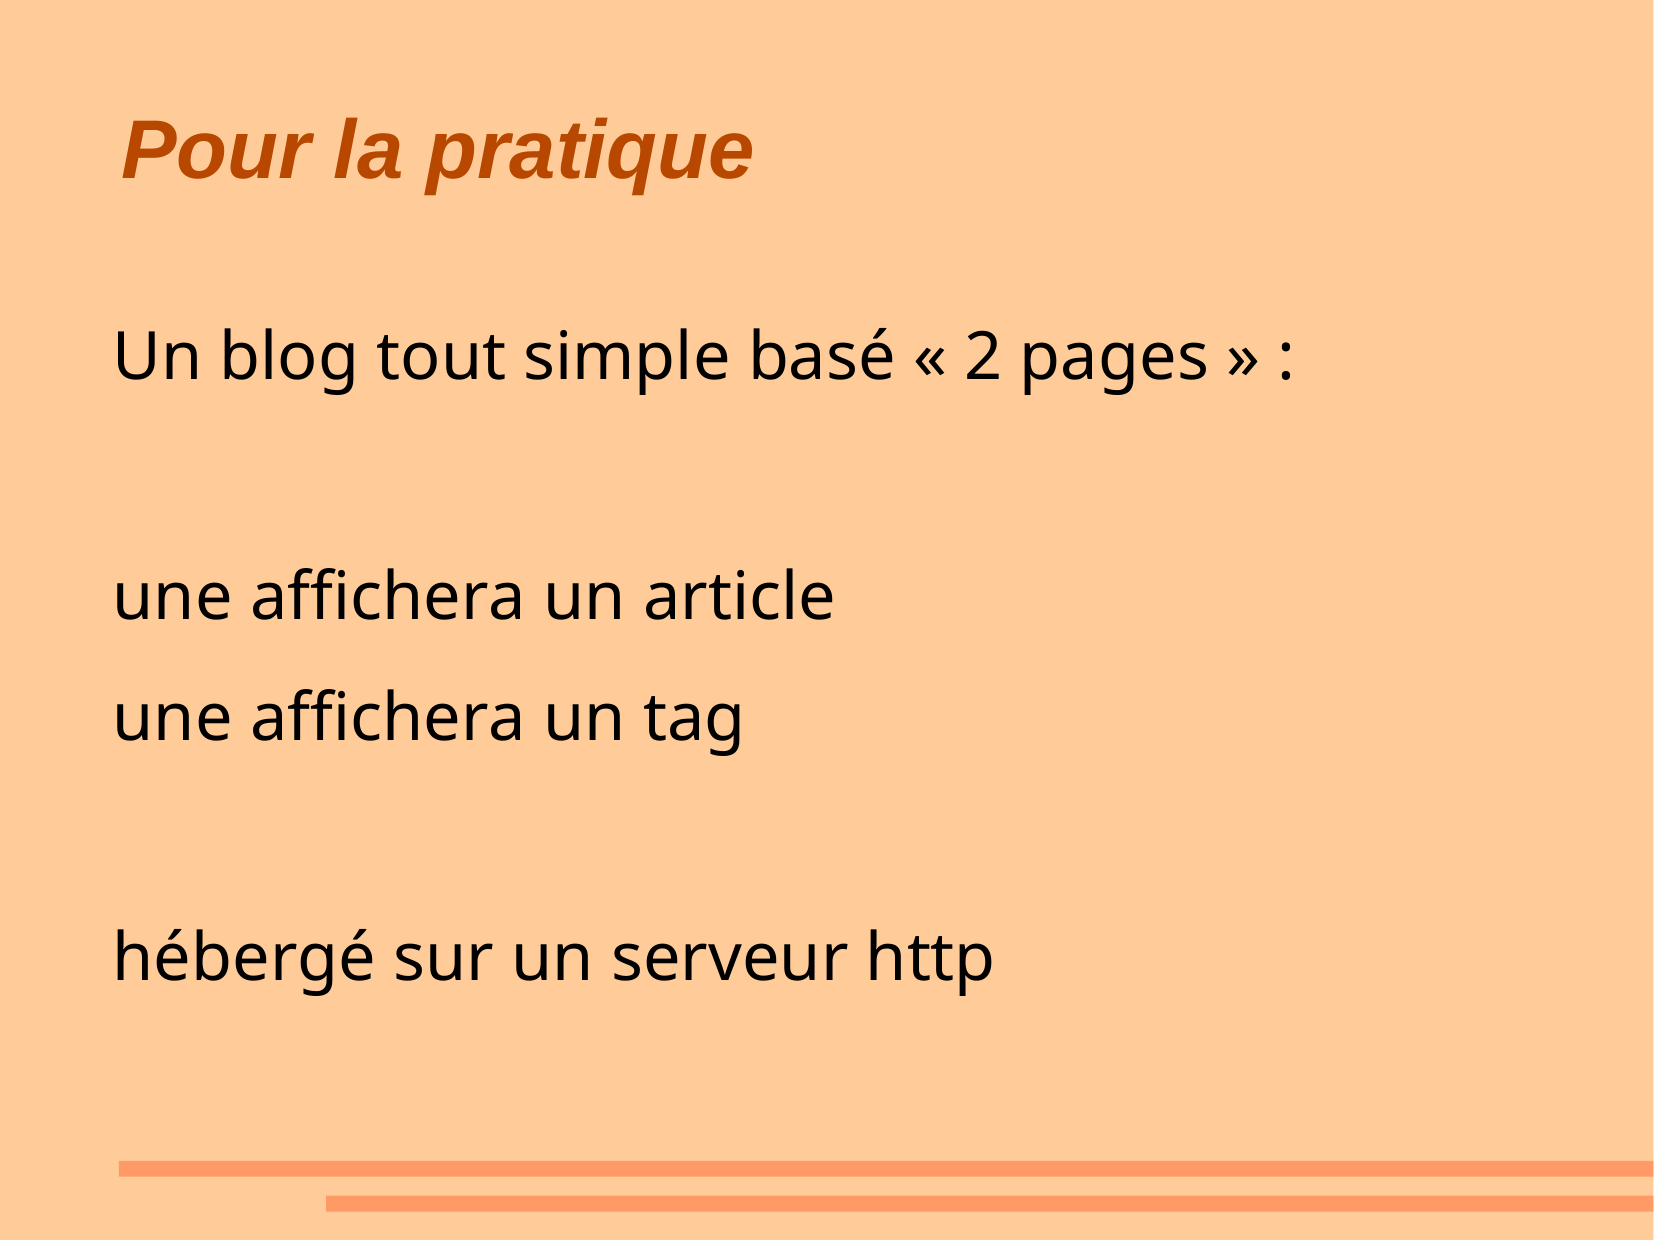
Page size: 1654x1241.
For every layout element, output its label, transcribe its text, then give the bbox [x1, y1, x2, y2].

list Un blog tout simple basé « 2 pages » : une affichera un article une affichera un tag hébergé sur un serveur http [95, 307, 1565, 1022]
title Pour la pratique [121, 46, 1534, 254]
